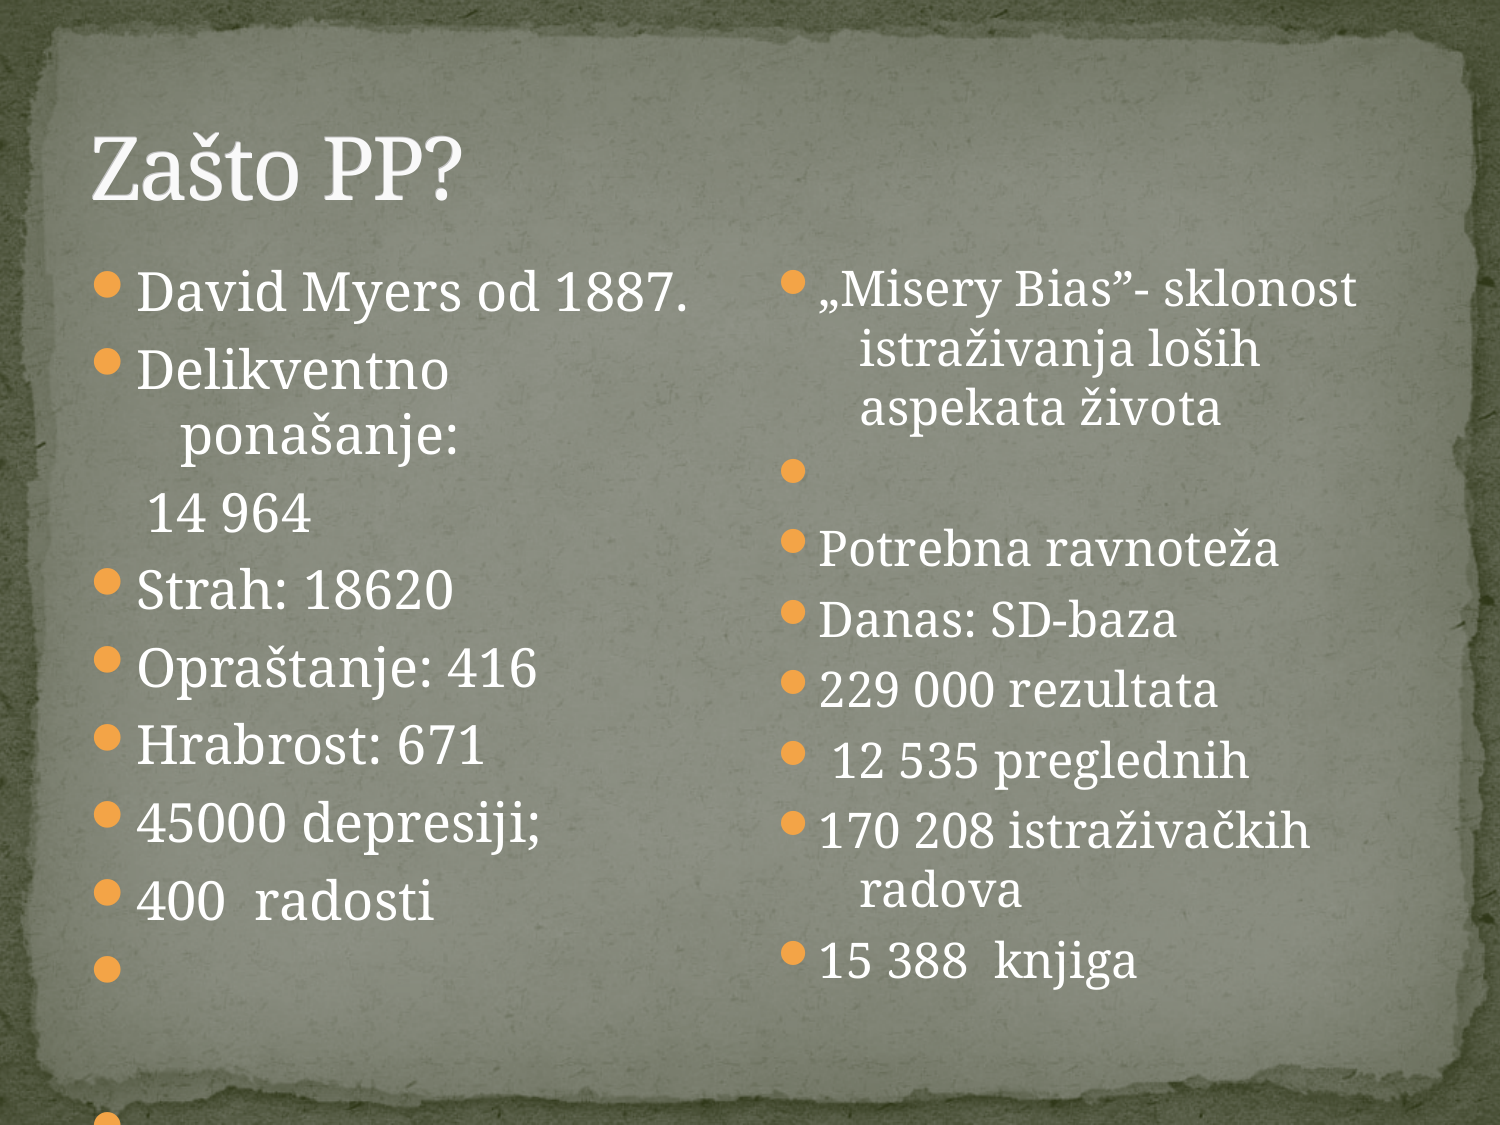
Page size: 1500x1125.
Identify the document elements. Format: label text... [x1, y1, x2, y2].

title Zašto PP? [75, 24, 1426, 225]
list David Myers od 1887. Delikventno ponašanje: 14 964 Strah: 18620 Opraštanje: 416 Hrabrost: 671 45000 depresiji; 400 radosti [75, 249, 742, 1000]
list „Misery Bias”- sklonost istraživanja loših aspekata života Potrebna ravnoteža Danas: SD-baza 229 000 rezultata 12 535 preglednih 170 208 istraživačkih radova 15 388 knjiga [762, 249, 1429, 1000]
